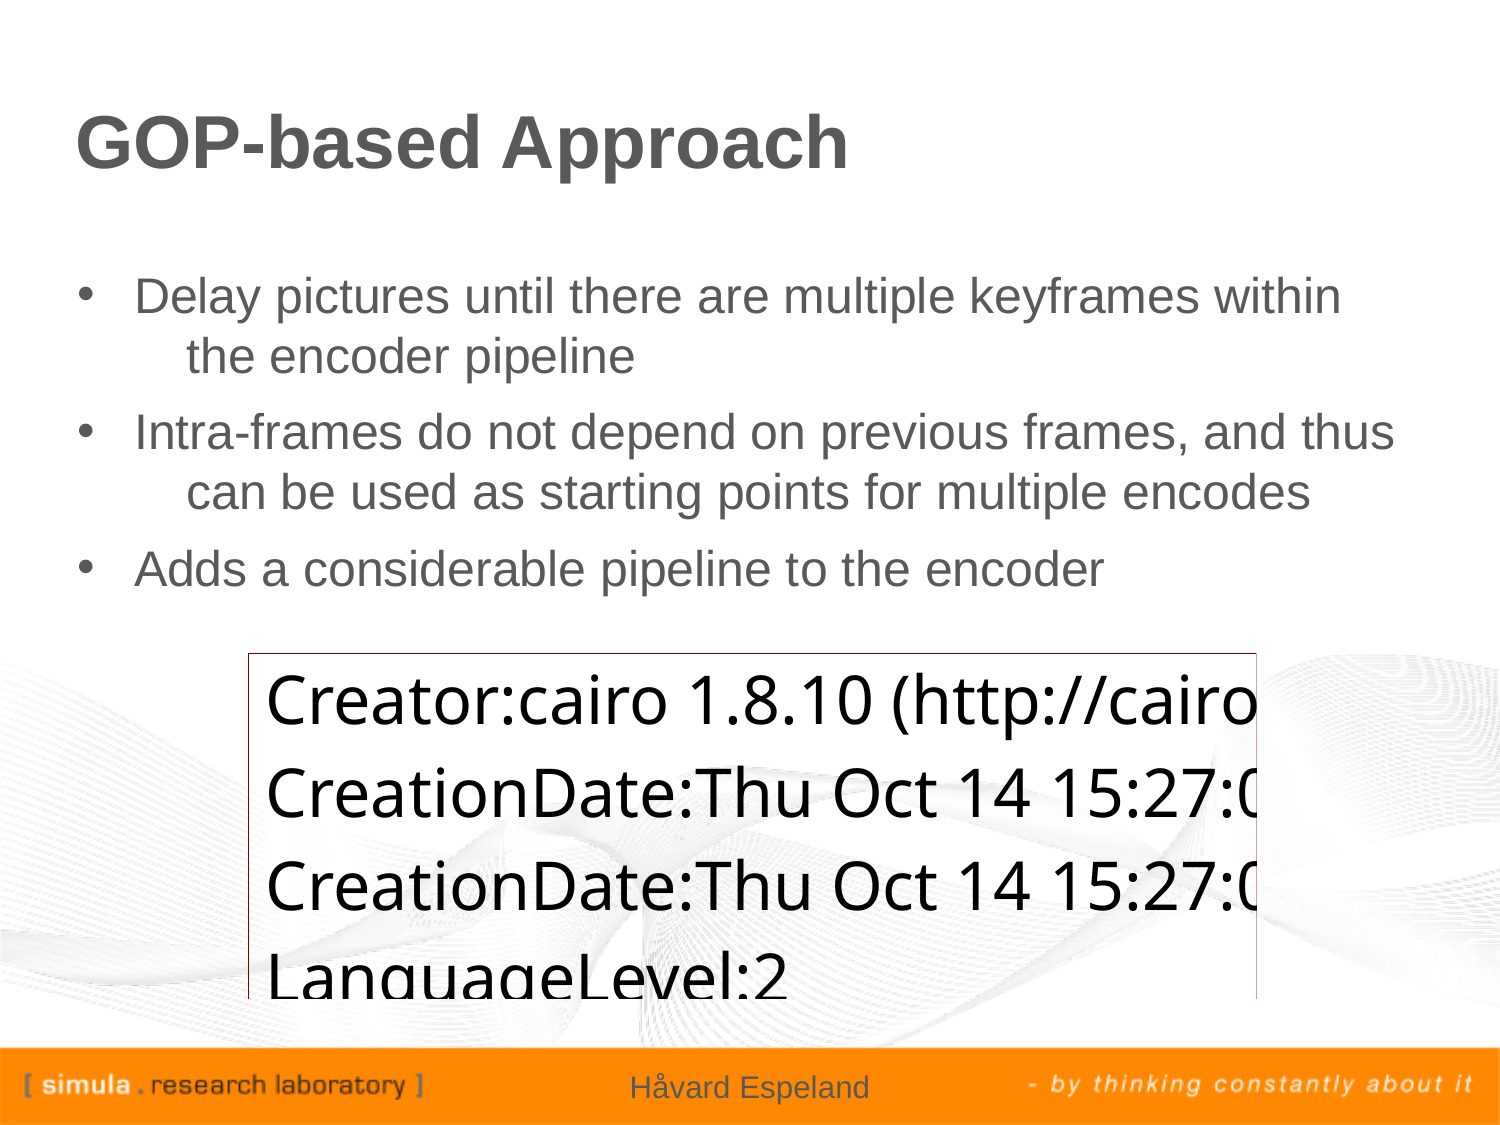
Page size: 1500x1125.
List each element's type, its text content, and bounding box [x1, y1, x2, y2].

picture [0, 648, 1500, 1125]
list Delay pictures until there are multiple keyframes within the encoder pipeline Intra-frames do not depend on previous frames, and thus can be used as starting points for multiple encodes Adds a considerable pipeline to the encoder [75, 263, 1425, 676]
title GOP-based Approach [75, 52, 1425, 226]
